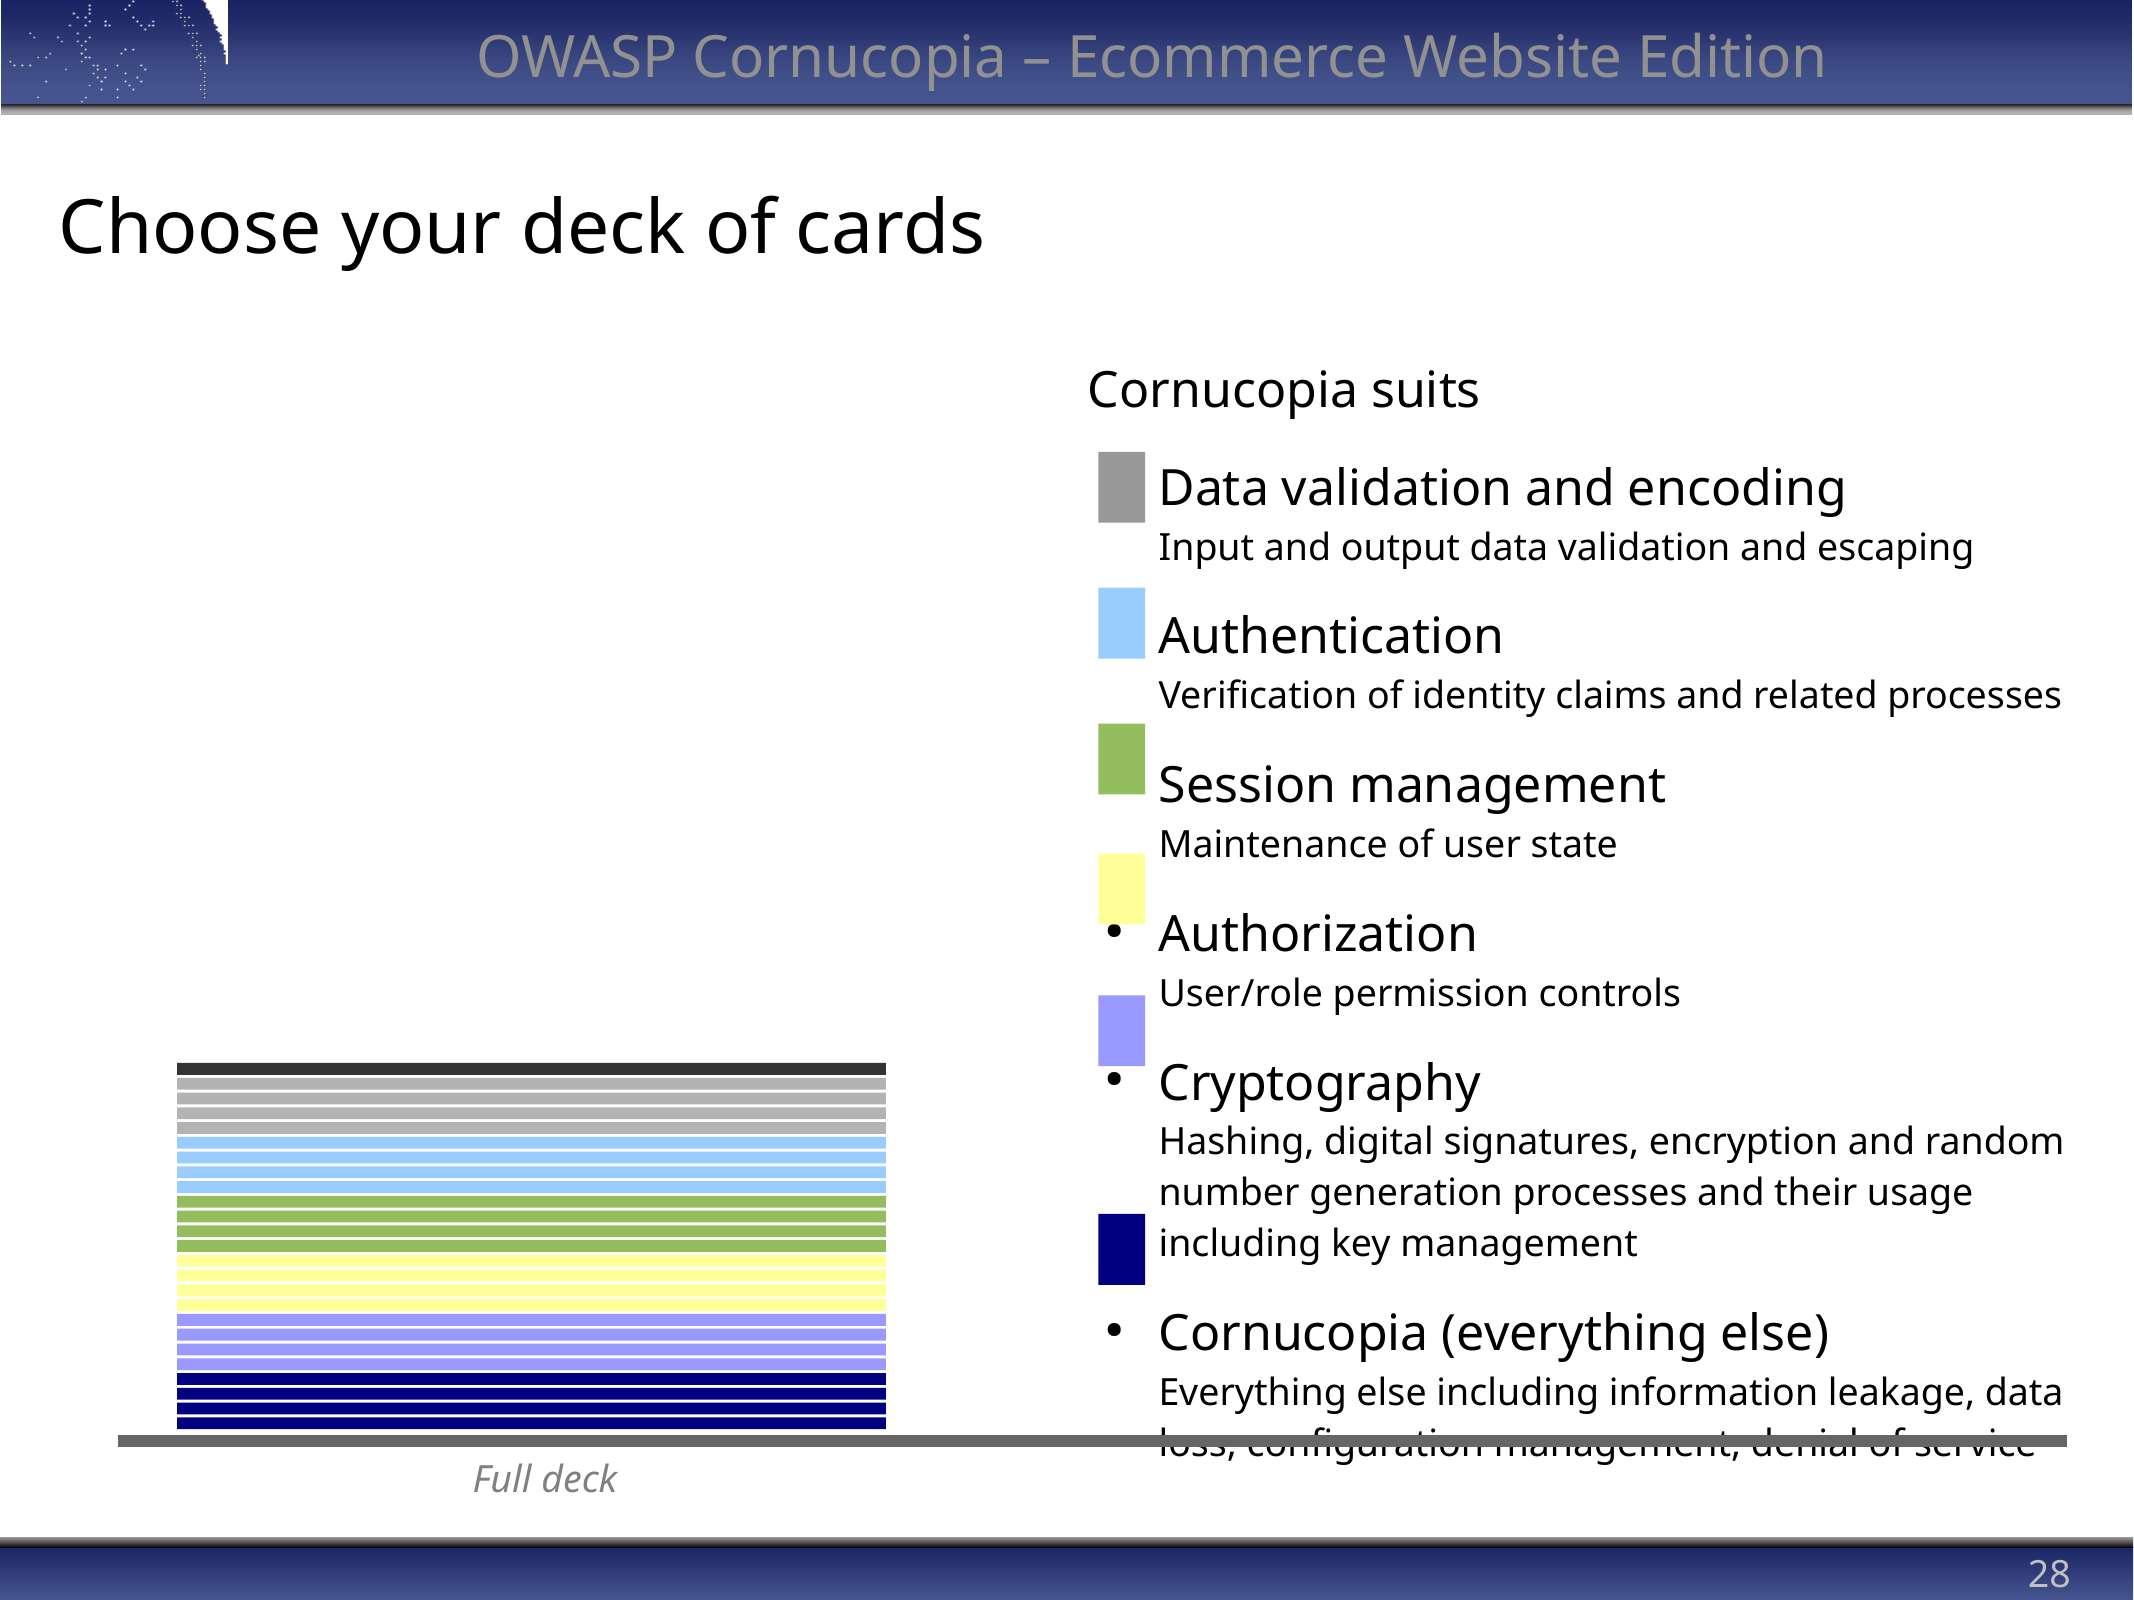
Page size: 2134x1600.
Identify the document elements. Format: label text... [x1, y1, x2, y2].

list [177, 1299, 886, 1312]
list [177, 1092, 886, 1105]
list [177, 1210, 886, 1223]
list [177, 1151, 886, 1164]
list [177, 1373, 886, 1385]
list [177, 1313, 886, 1326]
list [1098, 1213, 1146, 1285]
list [1098, 853, 1146, 925]
list [1098, 723, 1146, 795]
list [177, 1195, 886, 1208]
list [177, 1417, 886, 1430]
list Cornucopia suits Data validation and encoding Input and output data validation and escaping Authentication Verification of identity claims and related processes Session management Maintenance of user state Authorization User/role permission controls Cryptography Hashing, digital signatures, encryption and random number generation processes and their usage including key management Cornucopia (everything else) Everything else including information leakage, data loss, configuration management, denial of service [1087, 354, 2068, 1536]
list [1098, 587, 1146, 659]
list [177, 1122, 886, 1134]
list [118, 1435, 2067, 1447]
list Full deck [472, 1452, 709, 1506]
list [177, 1254, 886, 1267]
list [177, 1166, 886, 1179]
list [177, 1387, 886, 1400]
list [177, 1181, 886, 1193]
list [1098, 995, 1146, 1067]
list [177, 1077, 886, 1090]
list [177, 1328, 886, 1341]
list [177, 1358, 886, 1371]
list [177, 1343, 886, 1356]
title Choose your deck of cards [58, 124, 2126, 325]
list [177, 1240, 886, 1252]
list [177, 1225, 886, 1238]
list [1098, 451, 1146, 523]
list [177, 1136, 886, 1149]
list [177, 1284, 886, 1297]
list [177, 1269, 886, 1282]
list [177, 1107, 886, 1120]
list [177, 1402, 886, 1415]
list [177, 1062, 886, 1075]
